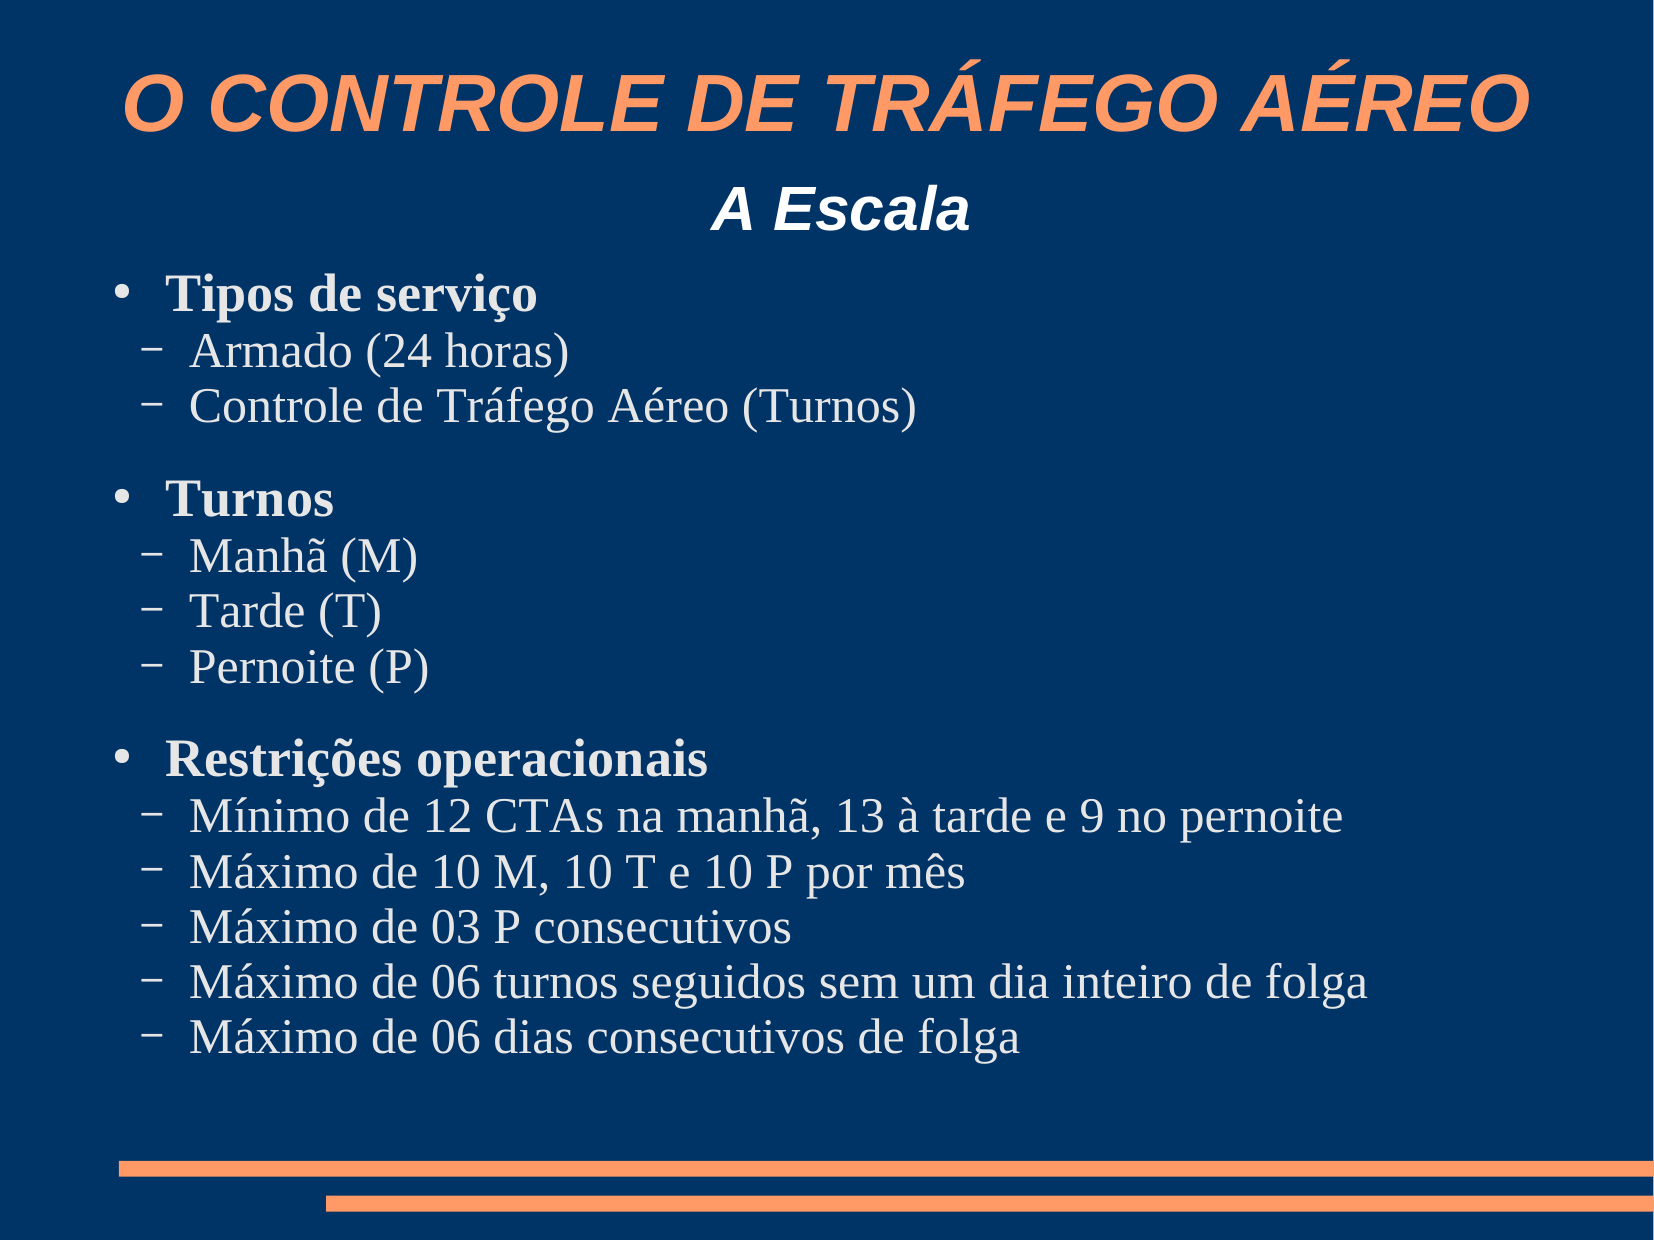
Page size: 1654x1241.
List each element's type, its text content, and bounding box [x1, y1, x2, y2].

list Tipos de serviço Armado (24 horas) Controle de Tráfego Aéreo (Turnos) Turnos Manhã (M) Tarde (T) Pernoite (P) Restrições operacionais Mínimo de 12 CTAs na manhã, 13 à tarde e 9 no pernoite Máximo de 10 M, 10 T e 10 P por mês Máximo de 03 P consecutivos Máximo de 06 turnos seguidos sem um dia inteiro de folga Máximo de 06 dias consecutivos de folga [94, 313, 1567, 1099]
title A Escala [0, 105, 1654, 313]
title O CONTROLE DE TRÁFEGO AÉREO [0, 0, 1654, 105]
